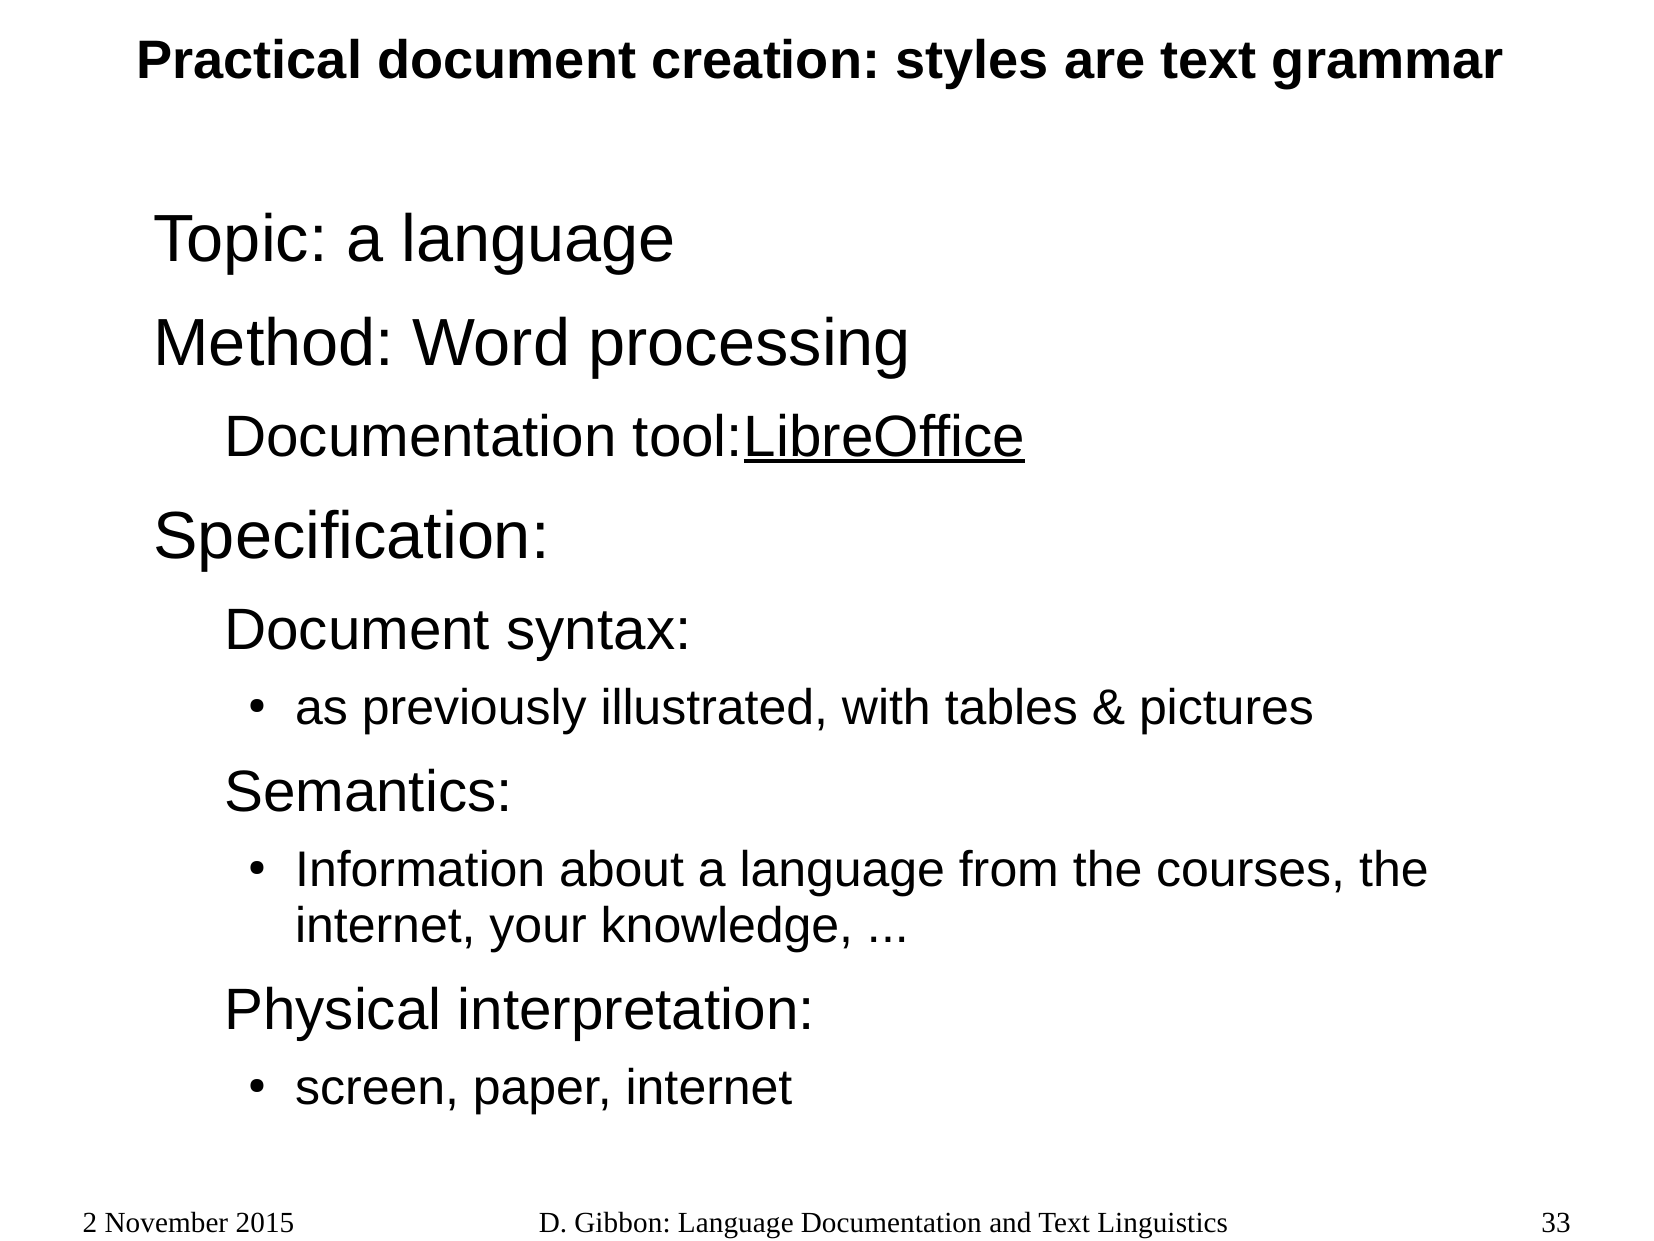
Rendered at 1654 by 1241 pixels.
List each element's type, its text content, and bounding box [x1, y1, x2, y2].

title Practical document creation: styles are text grammar [11, 13, 1630, 107]
list Topic: a language Method: Word processing Documentation tool:LibreOffice Specification: Document syntax: as previously illustrated, with tables & pictures Semantics: Information about a language from the courses, the internet, your knowledge, ... Physical interpretation: screen, paper, internet [82, 200, 1619, 1182]
